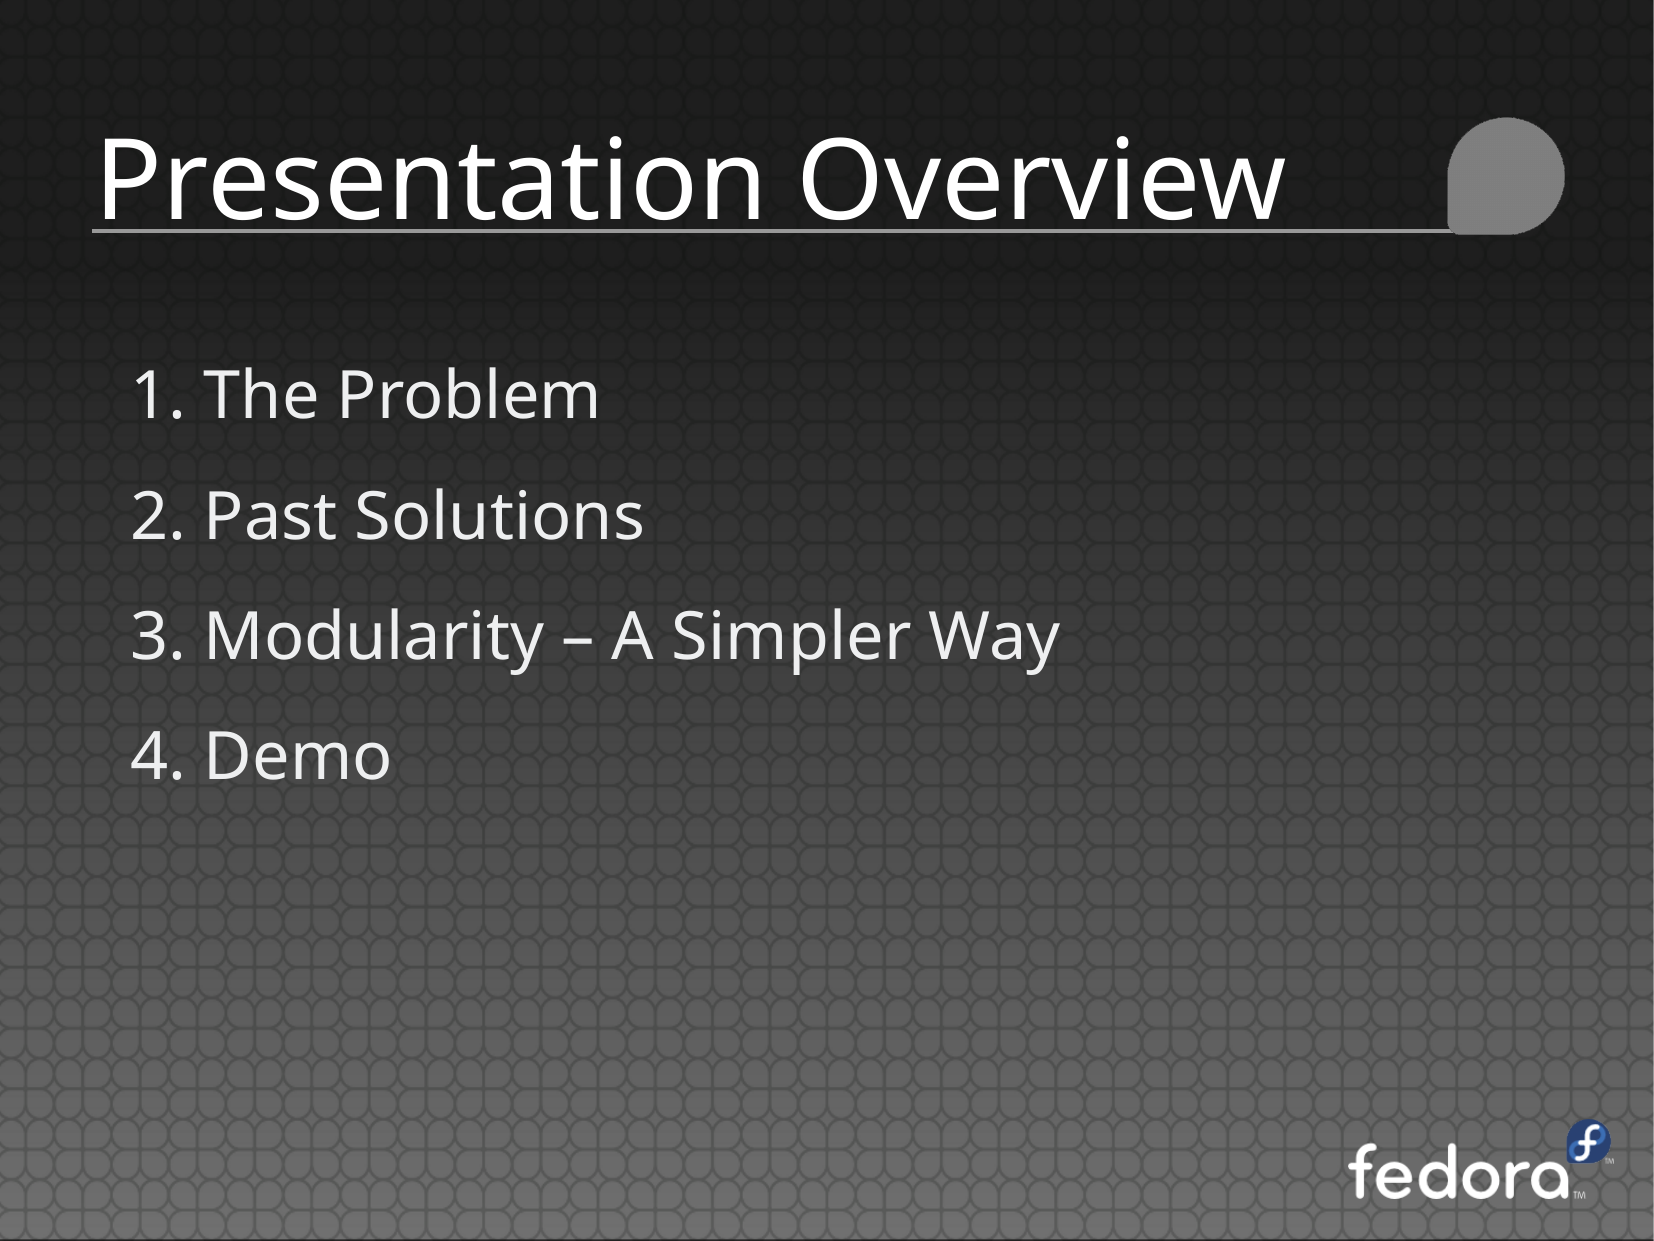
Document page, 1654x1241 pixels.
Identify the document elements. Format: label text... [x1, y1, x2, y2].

picture [0, 0, 1654, 1241]
title Presentation Overview [94, 100, 1426, 251]
list The Problem Past Solutions Modularity – A Simpler Way Demo [112, 227, 1501, 1163]
